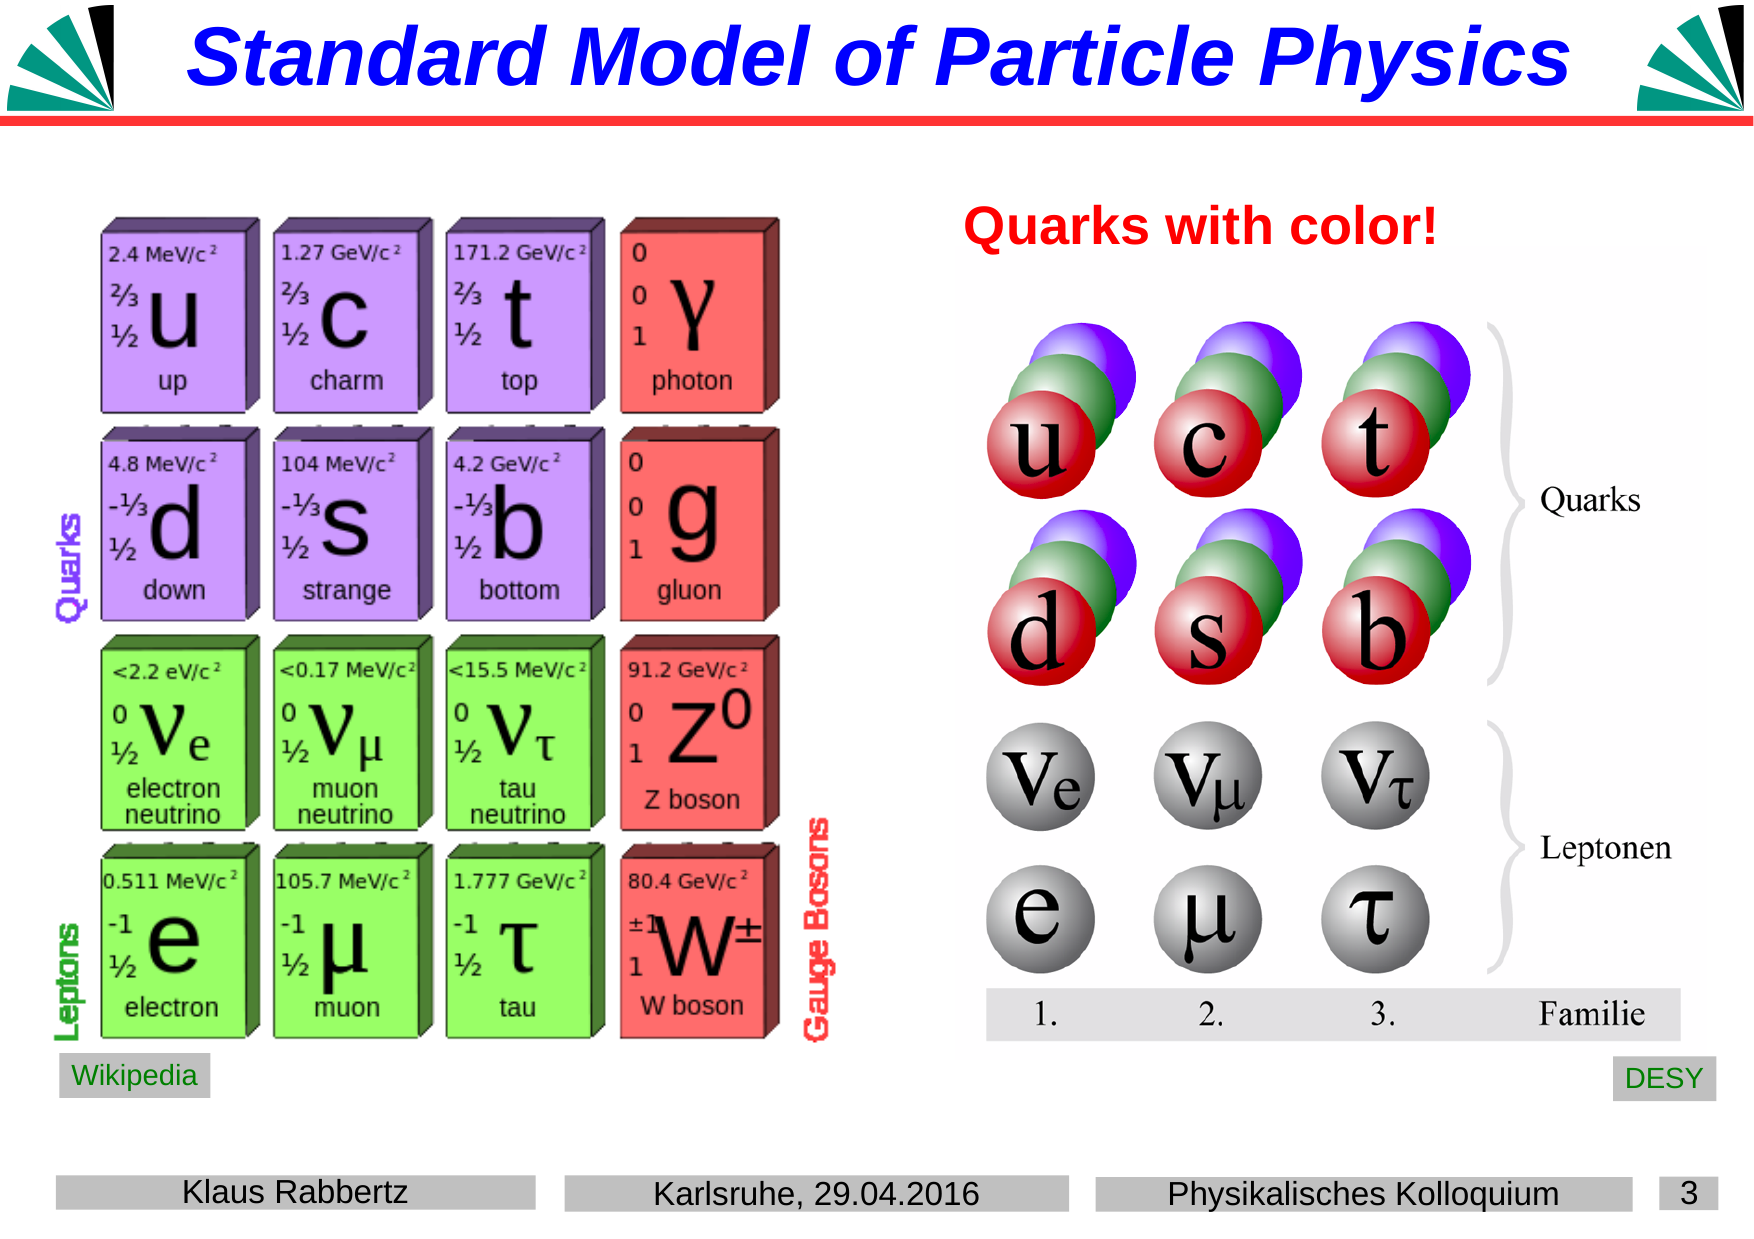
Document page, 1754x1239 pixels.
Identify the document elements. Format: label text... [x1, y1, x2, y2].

picture [955, 246, 1707, 1060]
text_box Quarks with color! [951, 189, 1453, 263]
text_box DESY [1613, 1056, 1717, 1102]
title Standard Model of Particle Physics [124, 0, 1629, 116]
text_box Wikipedia [59, 1053, 211, 1098]
picture [7, 5, 114, 112]
picture [36, 199, 847, 1054]
picture [1637, 5, 1744, 112]
